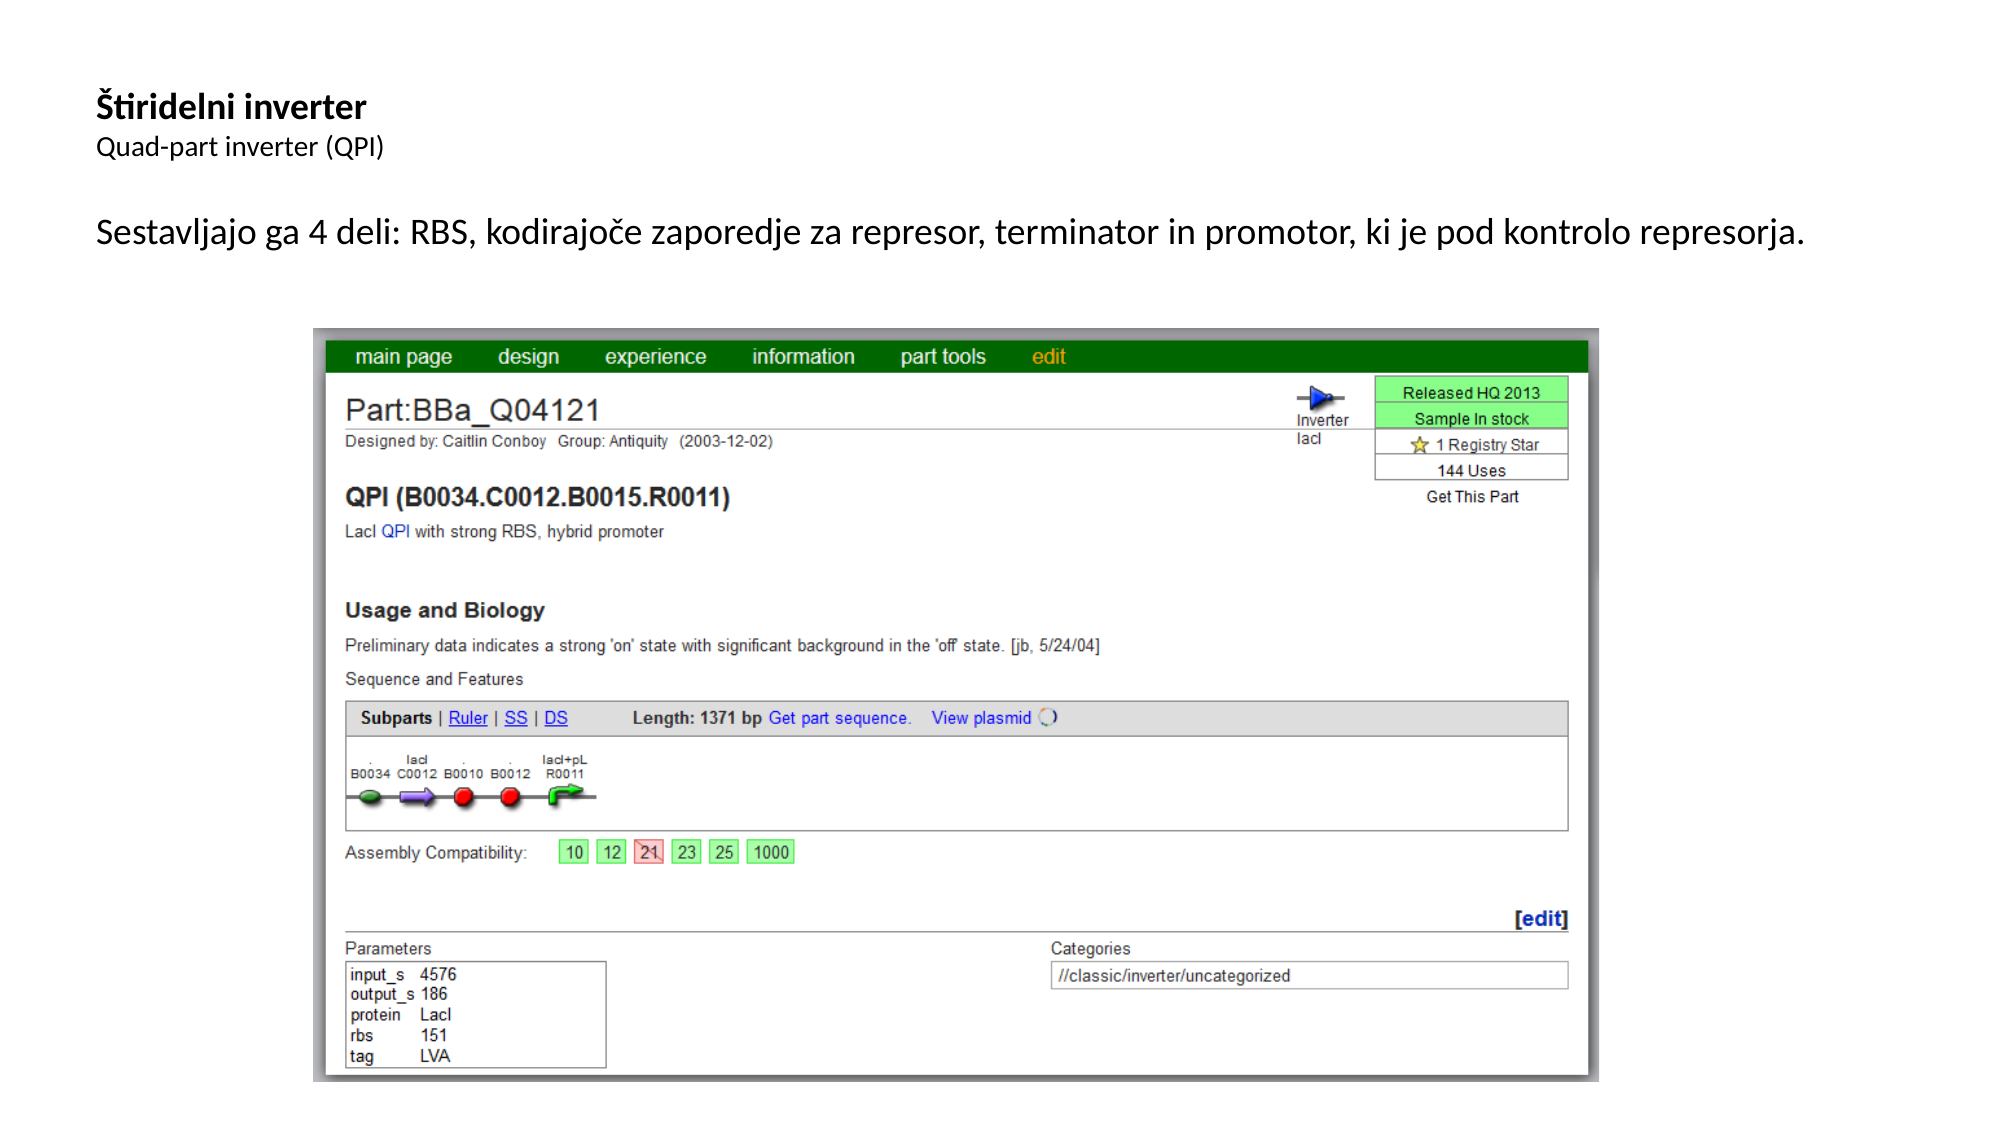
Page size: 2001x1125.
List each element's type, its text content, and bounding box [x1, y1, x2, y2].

text_box Štiridelni inverter Quad-part inverter (QPI) Sestavljajo ga 4 deli: RBS, kodirajoče zaporedje za represor, terminator in promotor, ki je pod kontrolo represorja. [81, 74, 1831, 260]
picture [313, 328, 1600, 1082]
